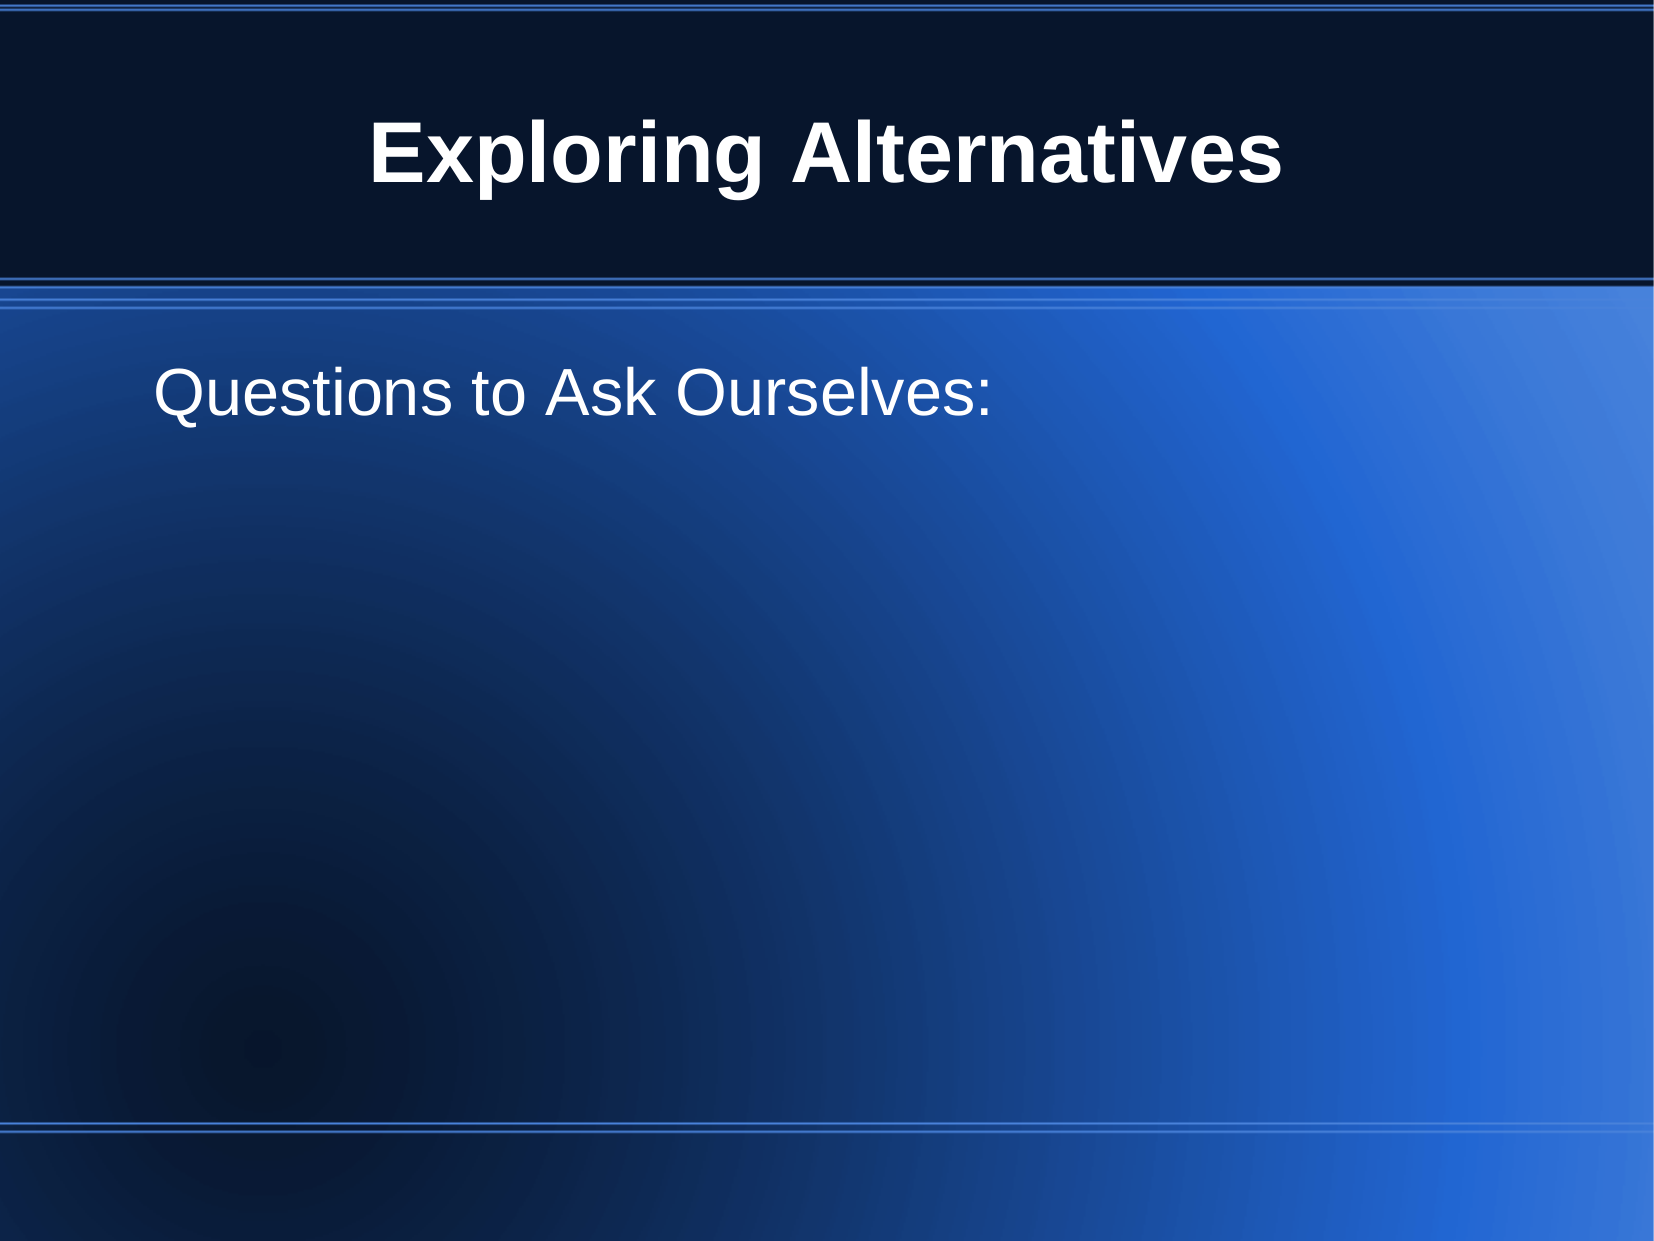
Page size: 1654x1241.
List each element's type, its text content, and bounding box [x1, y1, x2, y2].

list Questions to Ask Ourselves: [82, 355, 1571, 1058]
picture [0, 0, 1654, 1241]
title Exploring Alternatives [82, 49, 1571, 257]
